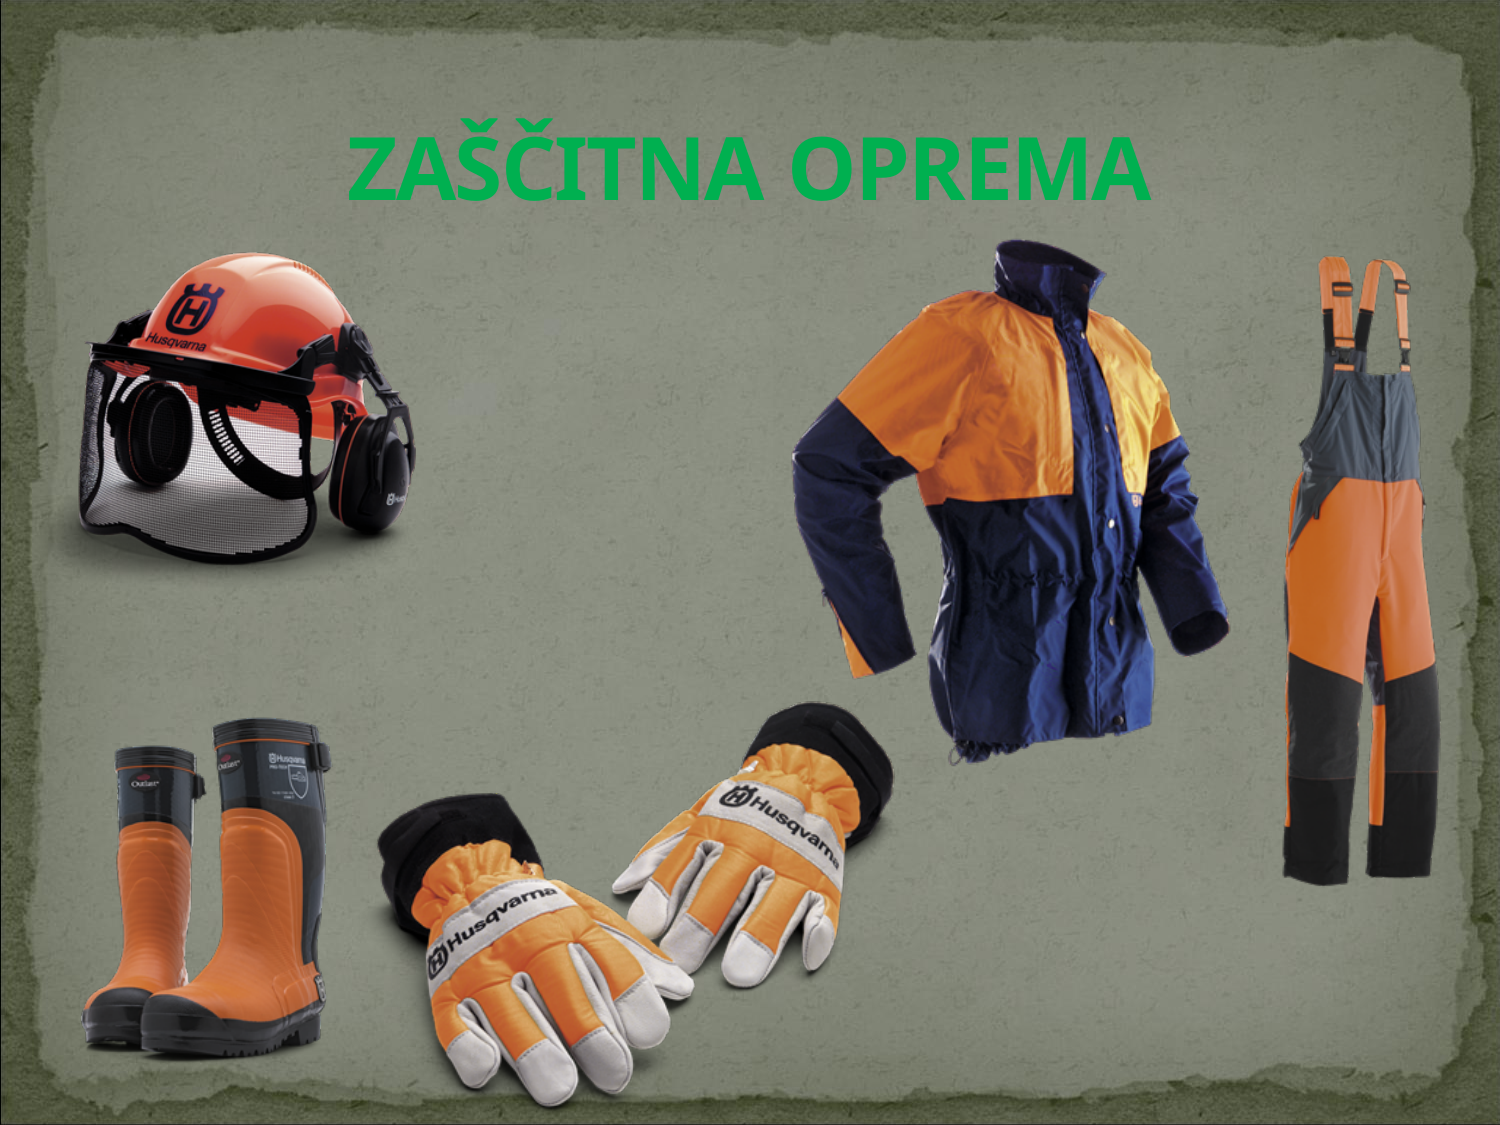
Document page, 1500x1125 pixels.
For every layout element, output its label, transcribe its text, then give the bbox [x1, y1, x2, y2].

picture [0, 0, 1500, 1125]
title ZAŠČITNA OPREMA [75, 24, 1425, 225]
